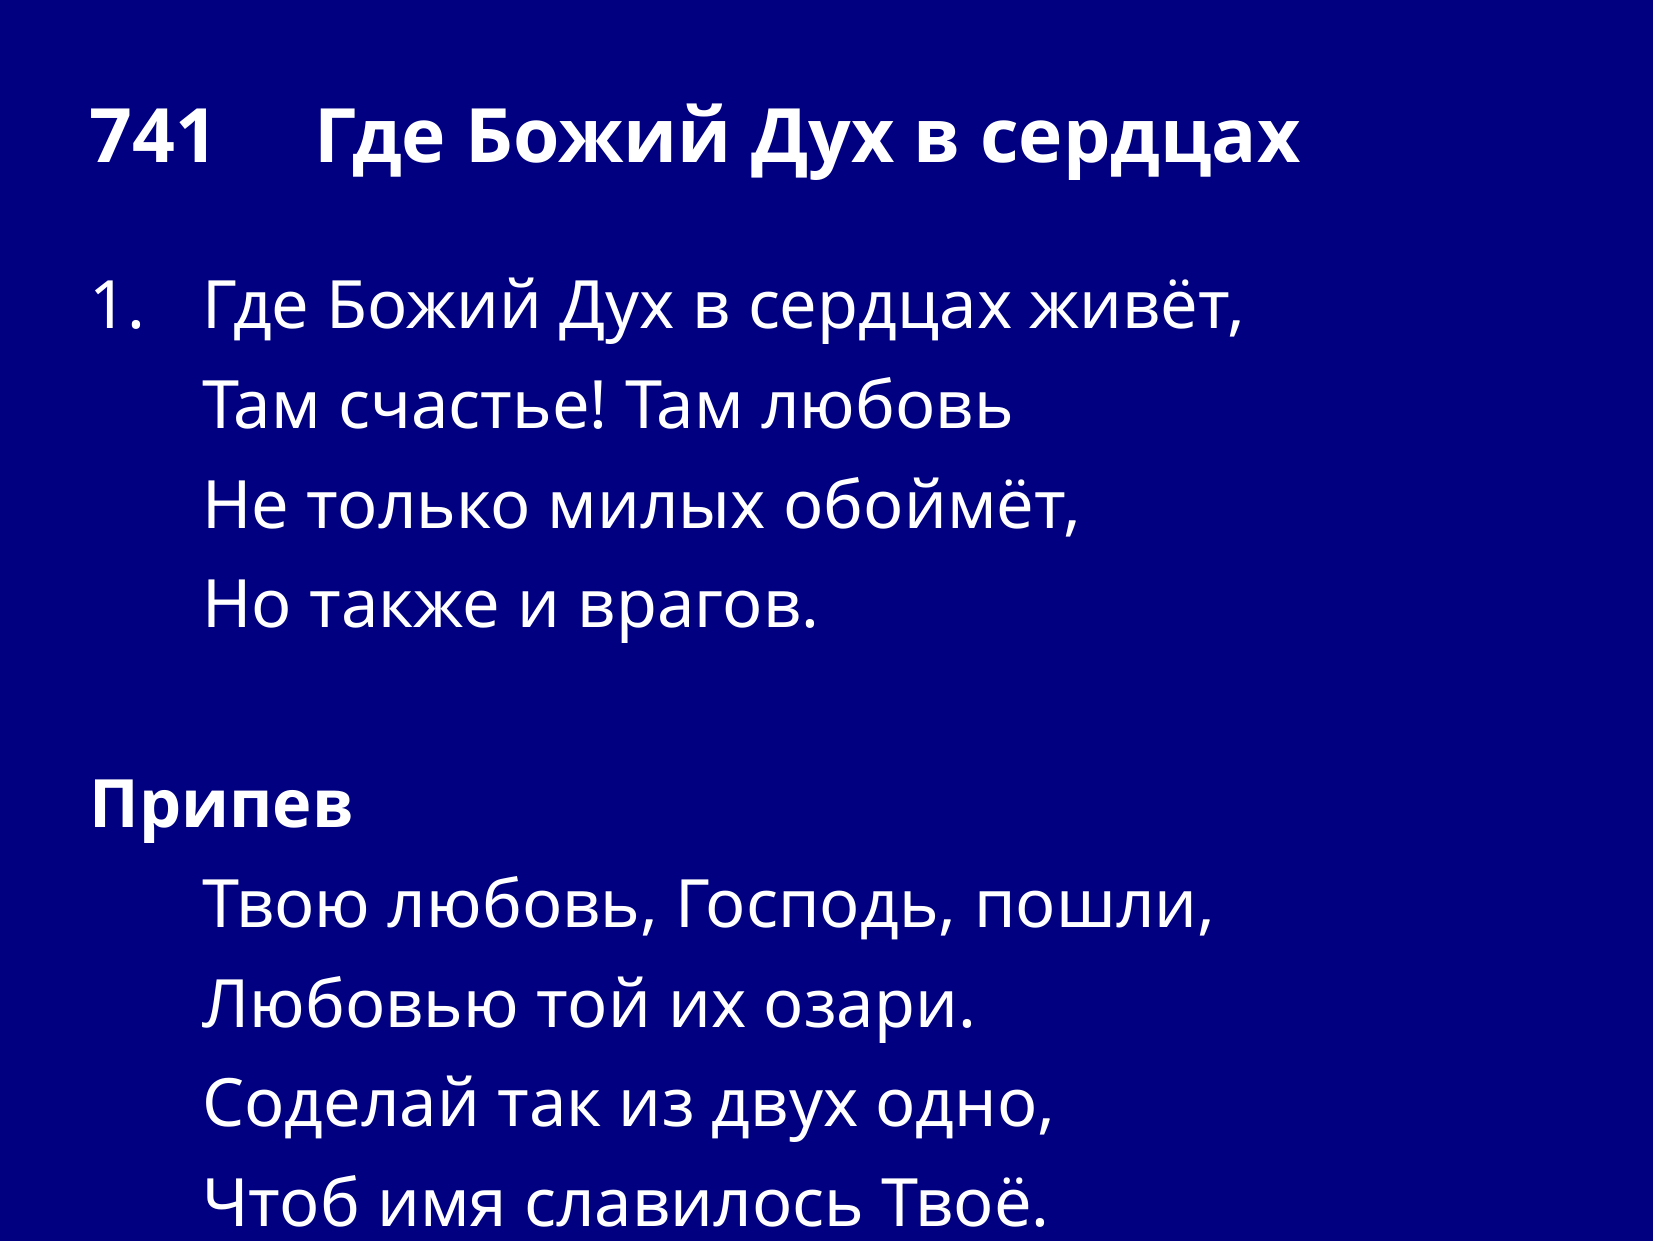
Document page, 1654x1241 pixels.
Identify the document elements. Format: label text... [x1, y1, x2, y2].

text_box 741 Где Божий Дух в сердцах [75, 75, 1576, 188]
text_box 1. Где Божий Дух в сердцах живёт, Там счастье! Там любовь Не только милых обоймёт, Но также и врагов. Припев Твою любовь, Господь, пошли, Любовью той их озари. Соделай так из двух одно, Чтоб имя славилось Твоё. [75, 188, 1576, 1163]
